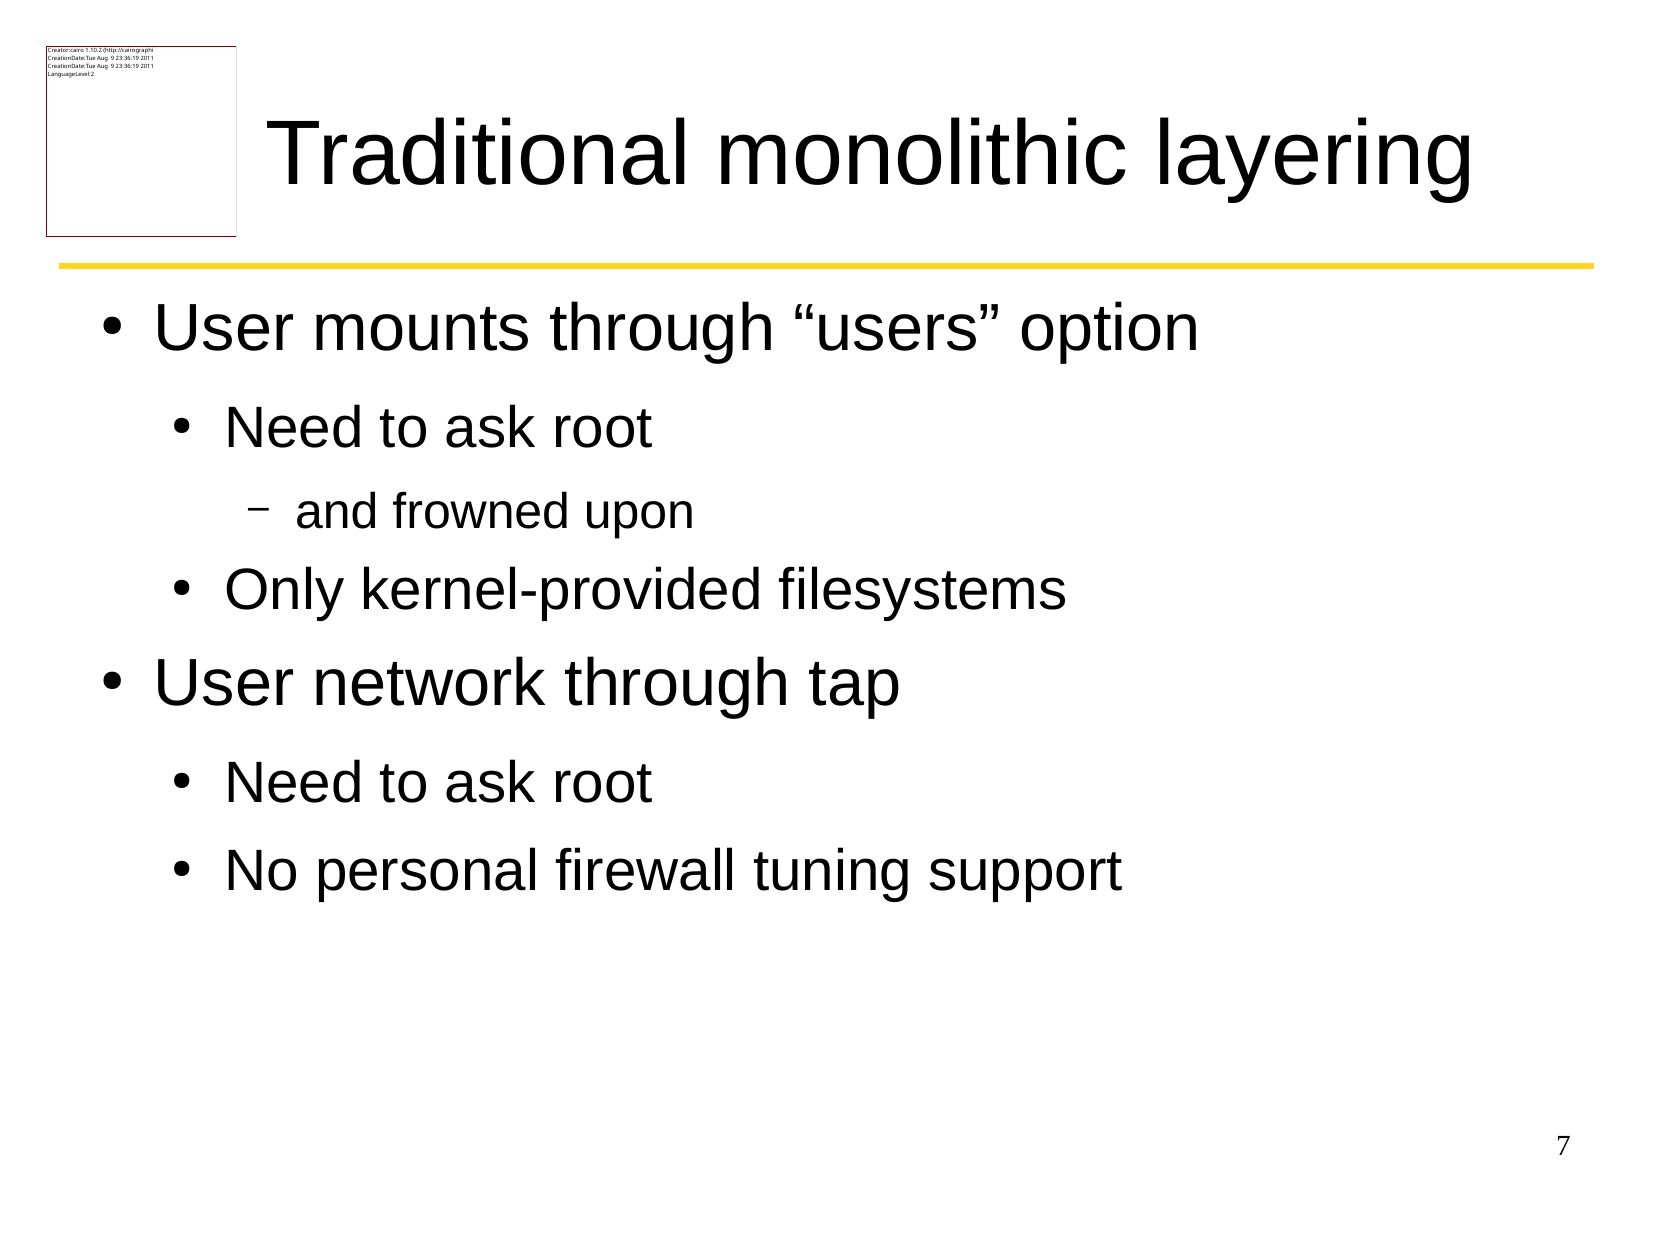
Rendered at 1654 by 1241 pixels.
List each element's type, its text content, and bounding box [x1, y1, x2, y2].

title Traditional monolithic layering [265, 49, 1571, 257]
list User mounts through “users” option Need to ask root and frowned upon Only kernel-provided filesystems User network through tap Need to ask root No personal firewall tuning support [82, 290, 1571, 1109]
